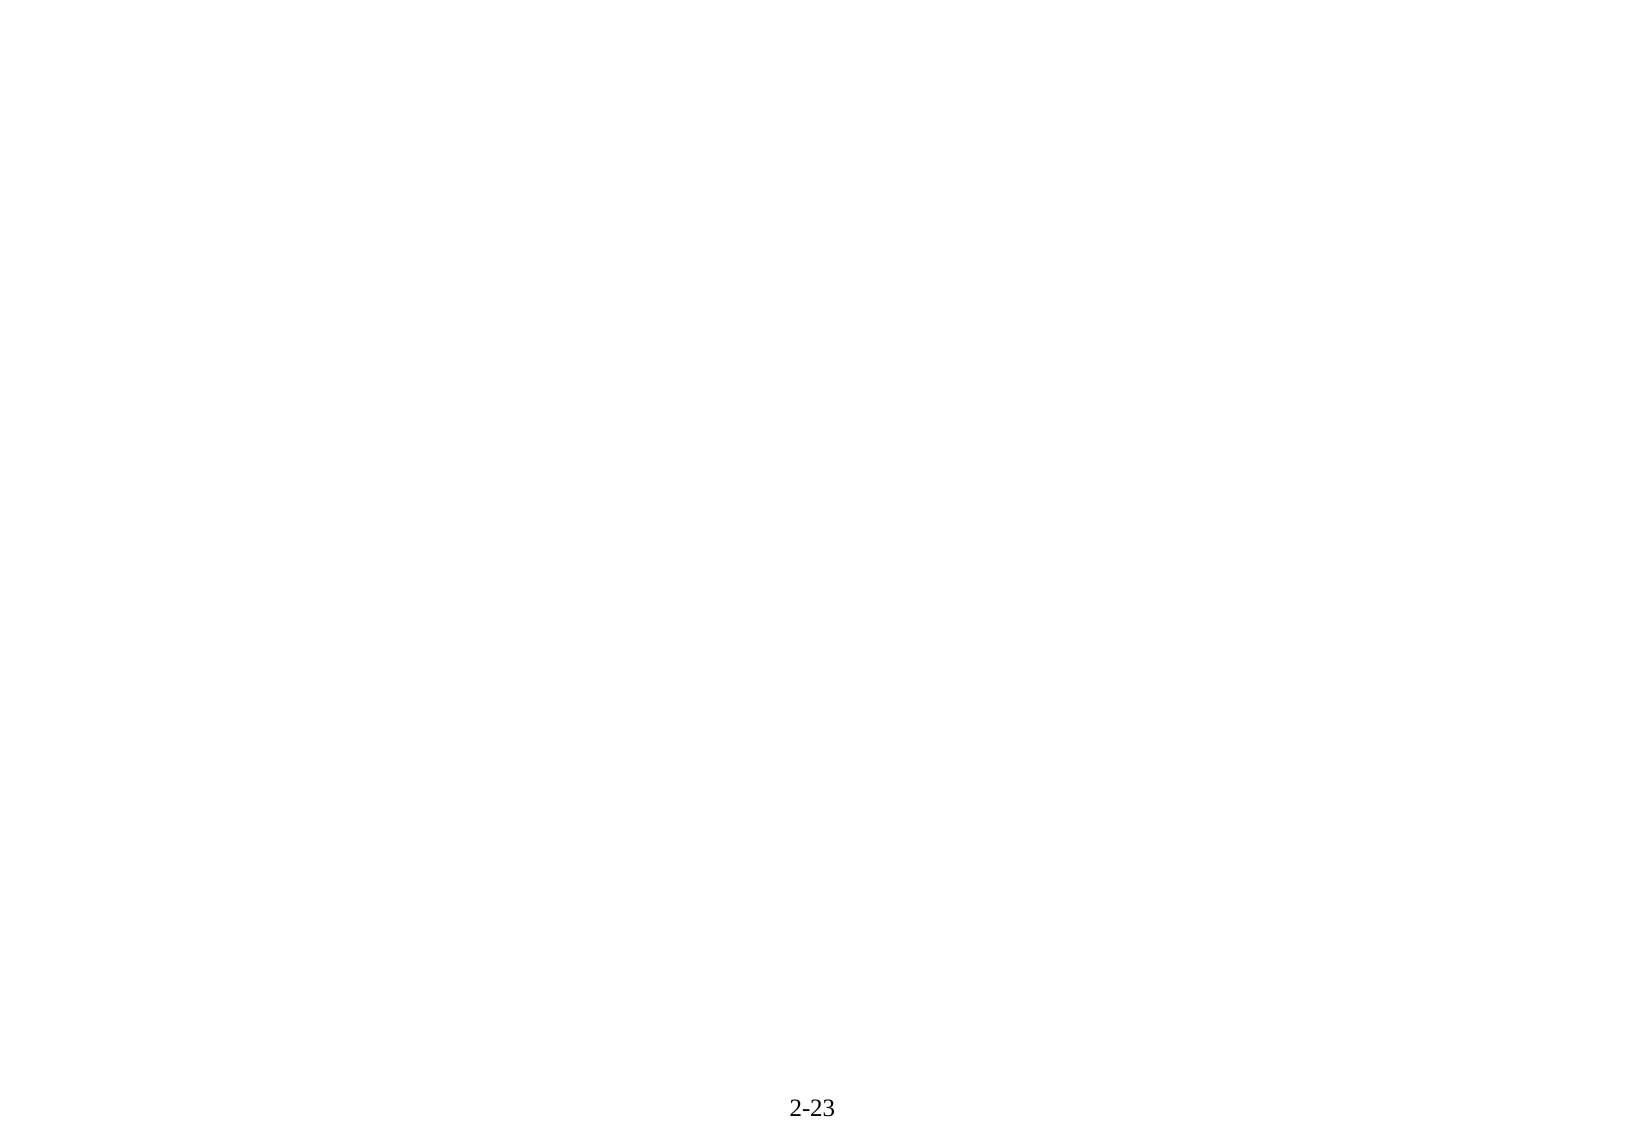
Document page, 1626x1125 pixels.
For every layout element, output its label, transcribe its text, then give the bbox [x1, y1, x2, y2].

text_box 2-23 [712, 1084, 913, 1125]
